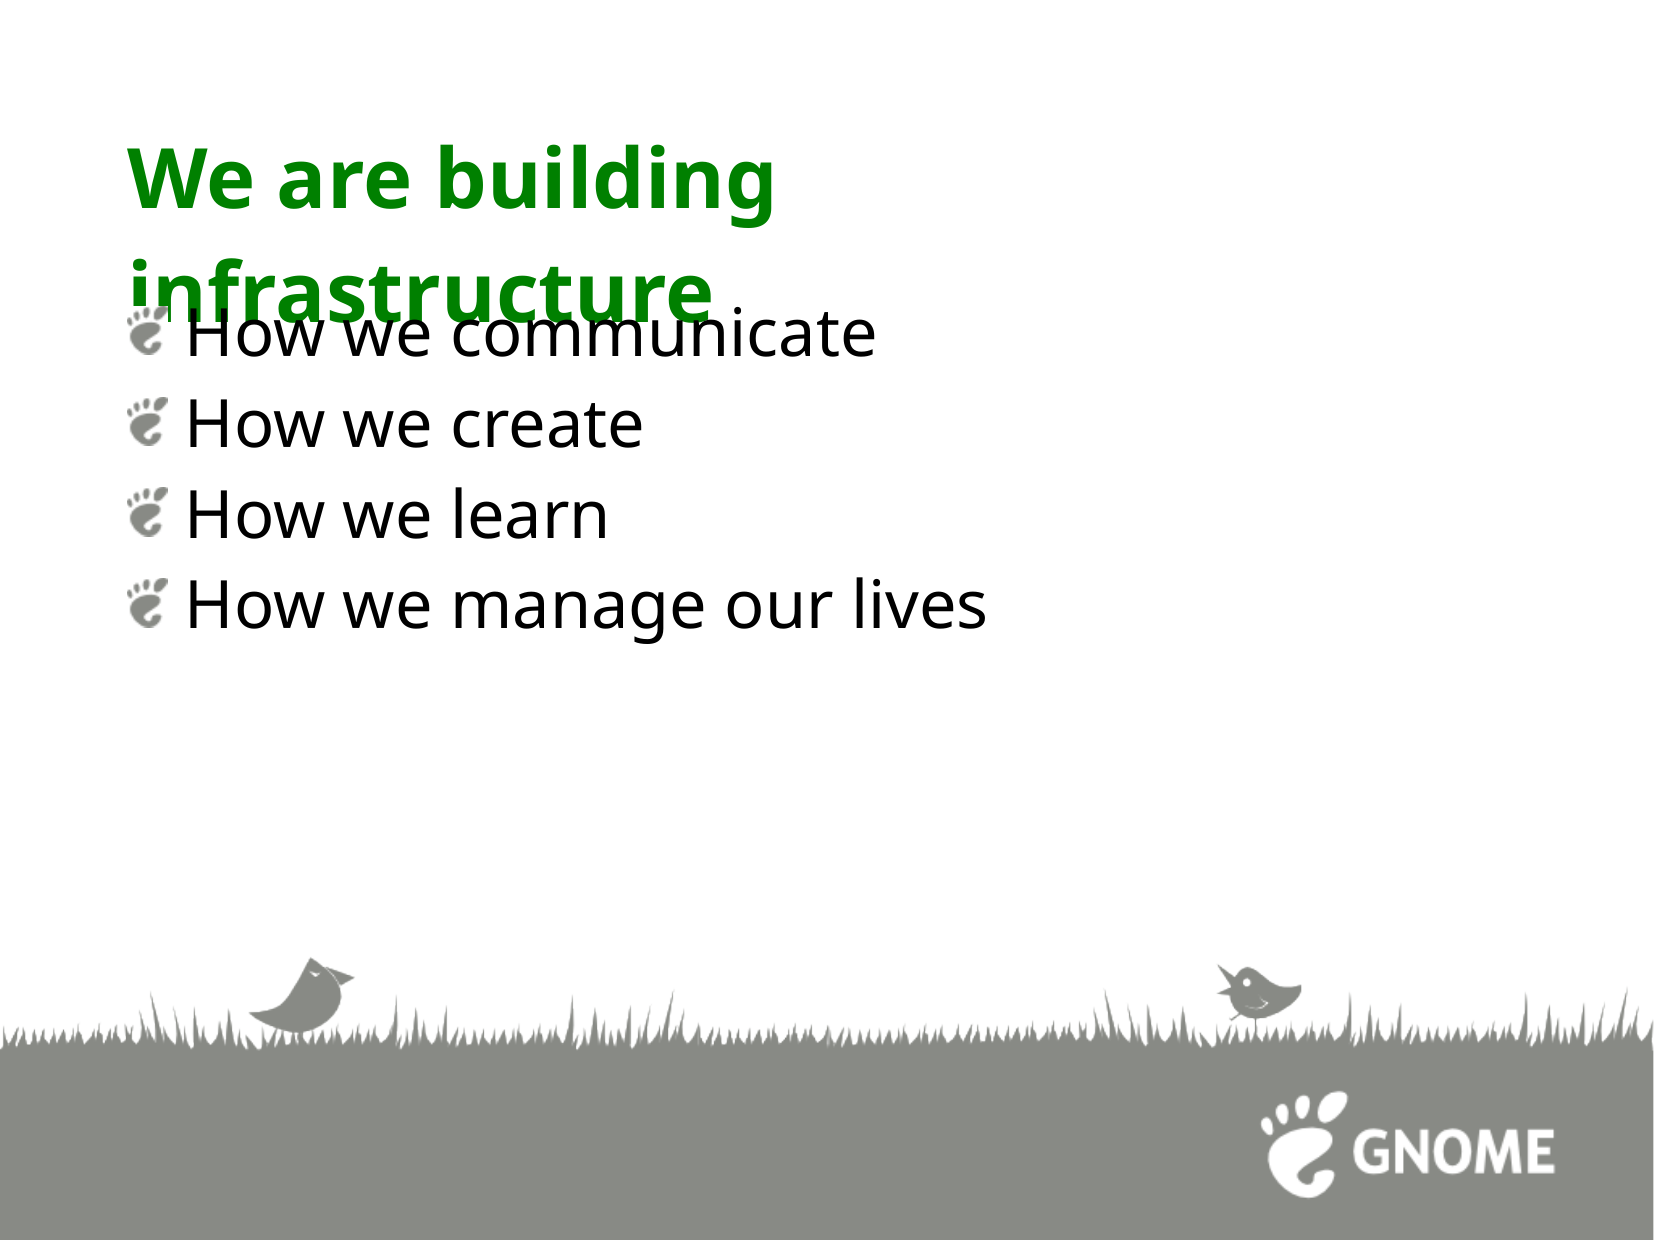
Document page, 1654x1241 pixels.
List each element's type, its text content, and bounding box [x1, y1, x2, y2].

picture [0, 0, 1654, 1241]
text_box We are building infrastructure [112, 112, 1388, 239]
text_box How we communicate How we create How we learn How we manage our lives [112, 277, 1276, 651]
